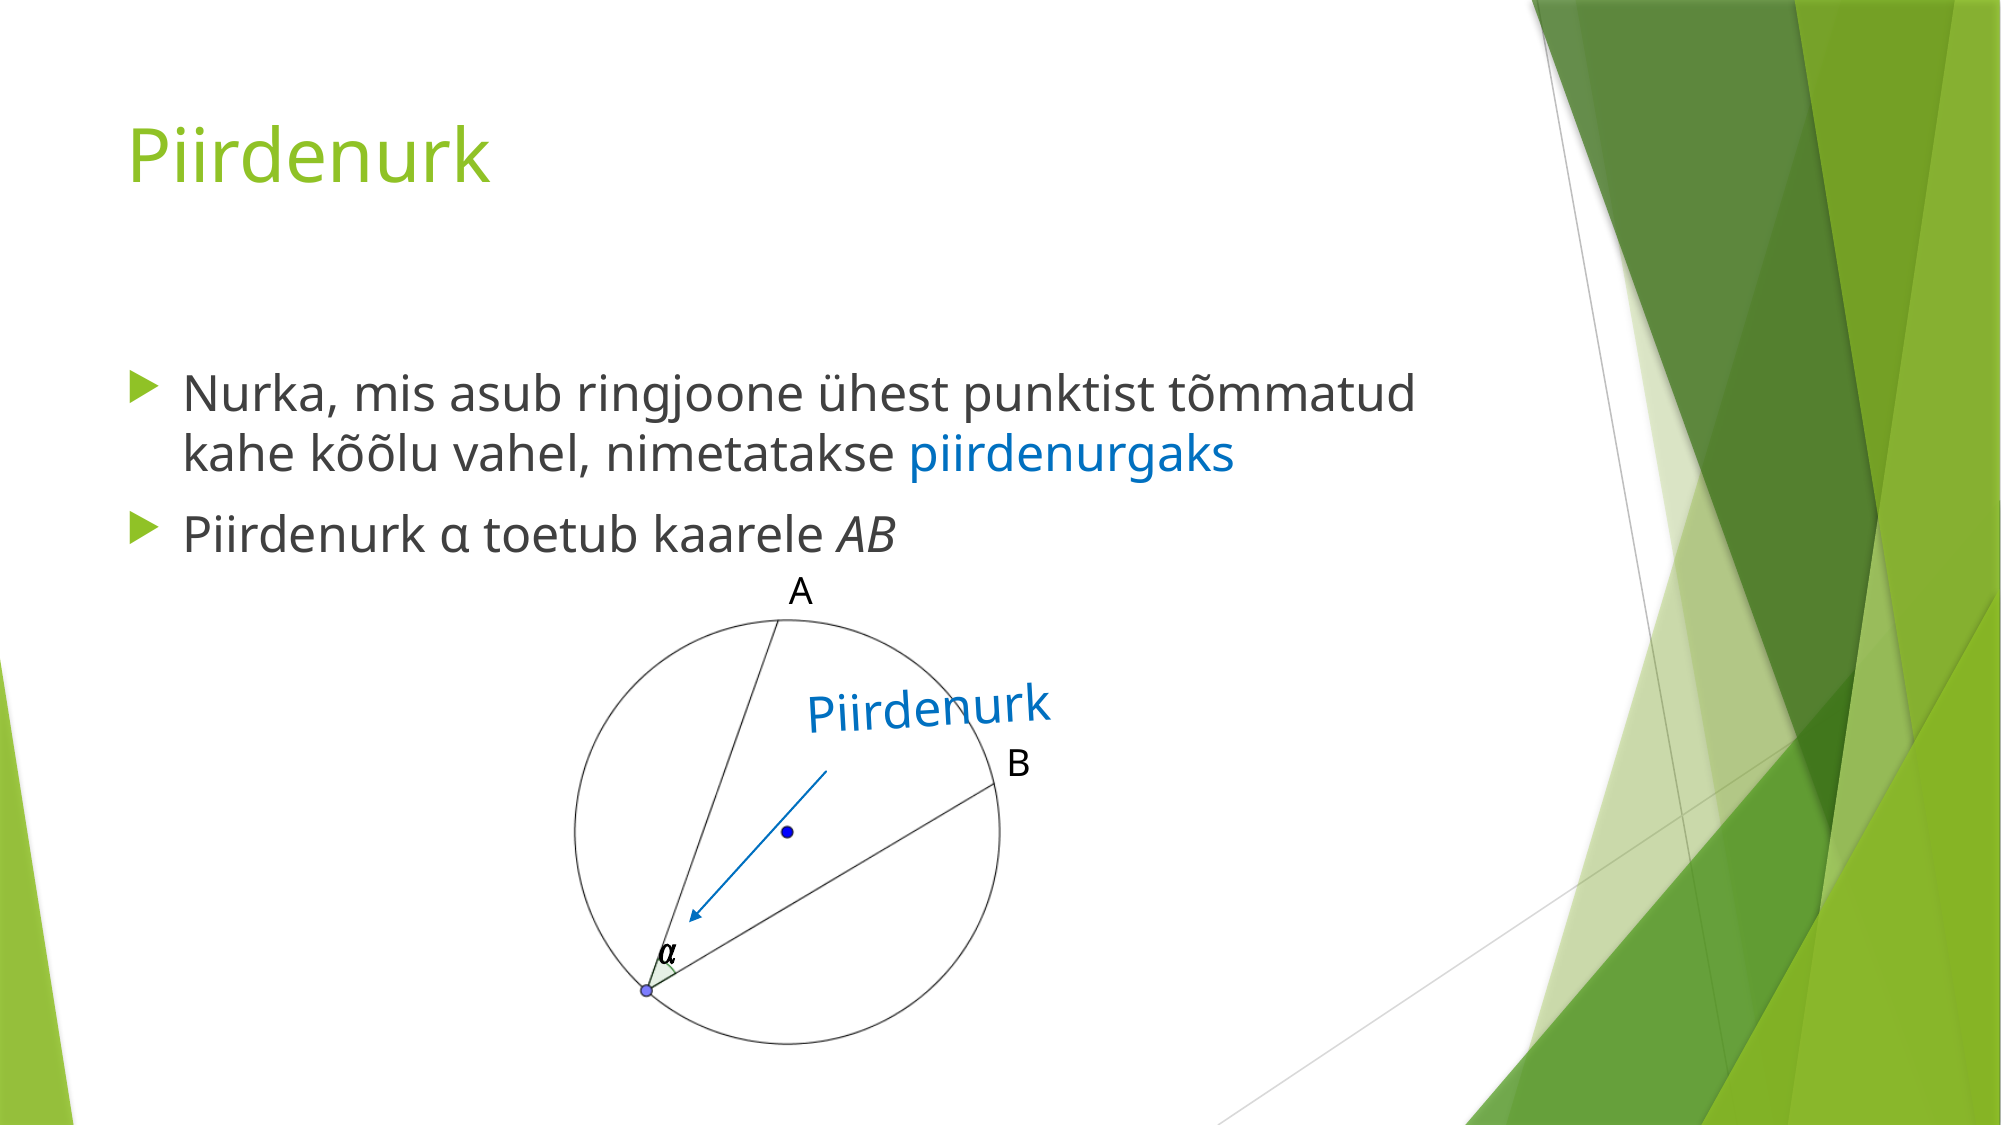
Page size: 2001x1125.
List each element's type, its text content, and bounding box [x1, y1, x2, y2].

text_box Piirdenurk [789, 659, 1101, 752]
picture [566, 992, 1012, 1054]
list Nurka, mis asub ringjoone ühest punktist tõmmatud kahe kõõlu vahel, nimetatakse piirdenurgaks Piirdenurk α toetub kaarele AB [111, 354, 1522, 992]
title Piirdenurk [111, 99, 1522, 317]
text_box A [774, 559, 827, 620]
chart [651, 941, 685, 966]
text_box B [991, 731, 1044, 792]
